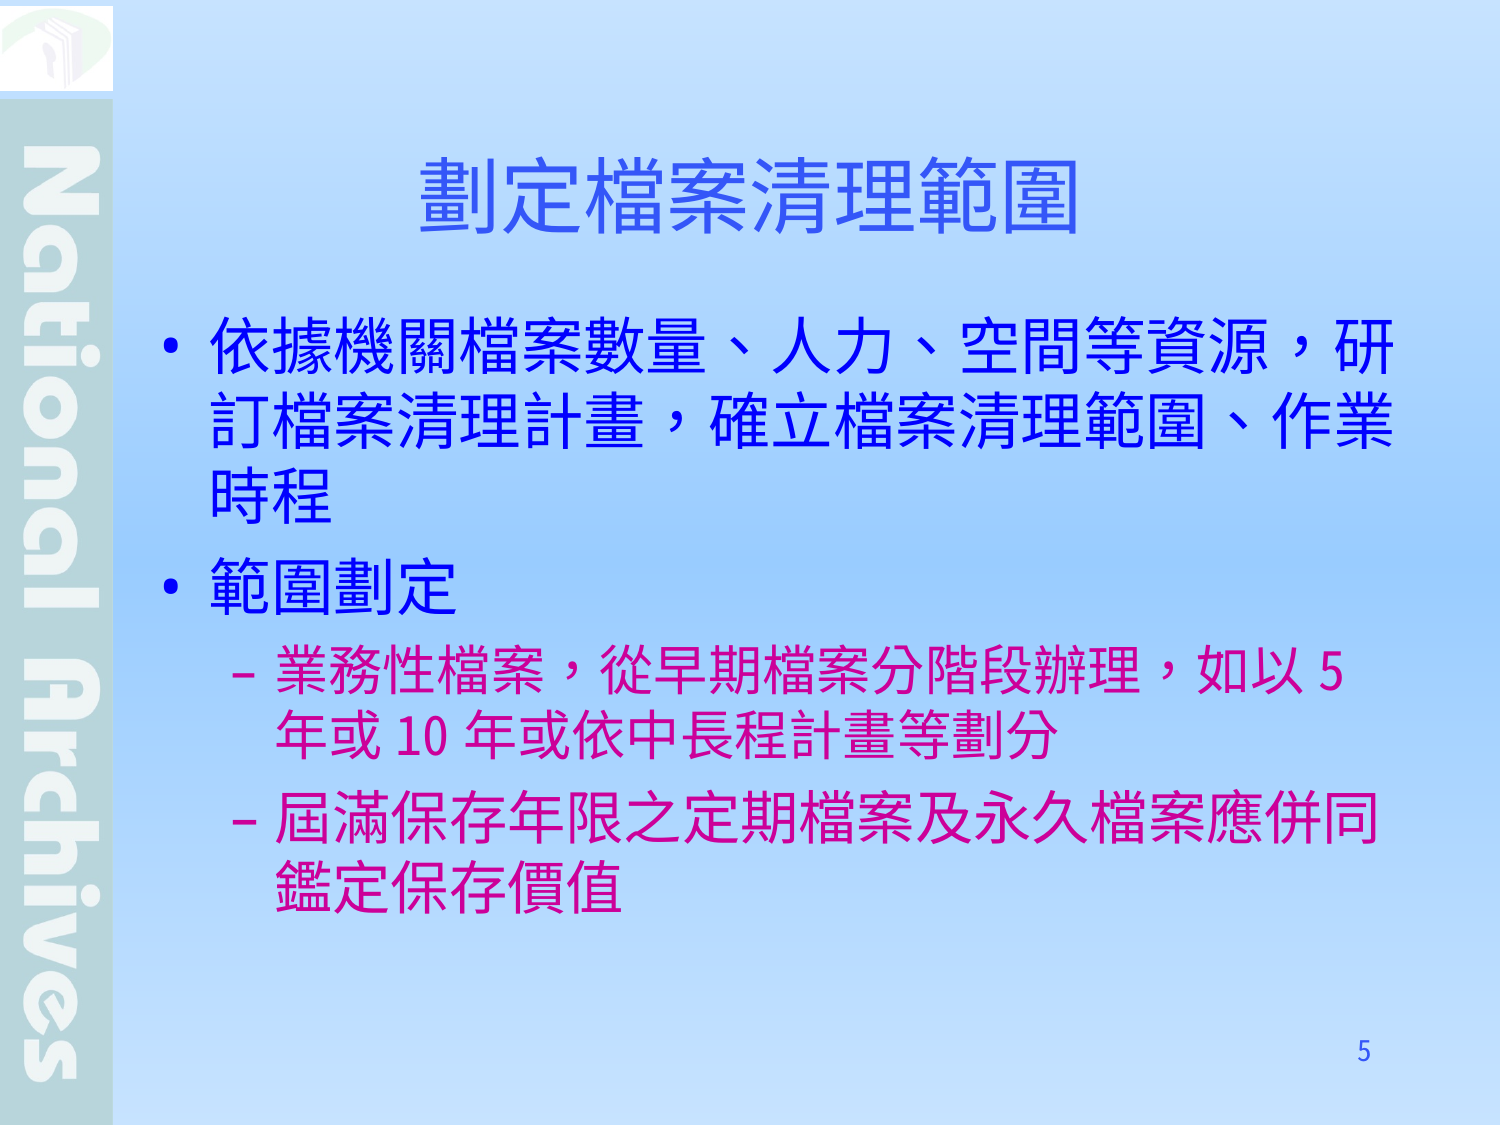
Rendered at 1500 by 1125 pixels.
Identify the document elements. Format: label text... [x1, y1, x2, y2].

text_box <編號> [1074, 1025, 1388, 1101]
picture [0, 6, 113, 91]
picture [0, 99, 113, 1125]
title 劃定檔案清理範圍 [112, 99, 1388, 288]
list 依據機關檔案數量、人力、空間等資源，研訂檔案清理計畫，確立檔案清理範圍、作業時程 範圍劃定 業務性檔案，從早期檔案分階段辦理，如以5年或10年或依中長程計畫等劃分 屆滿保存年限之定期檔案及永久檔案應併同鑑定保存價值 [137, 299, 1413, 1025]
